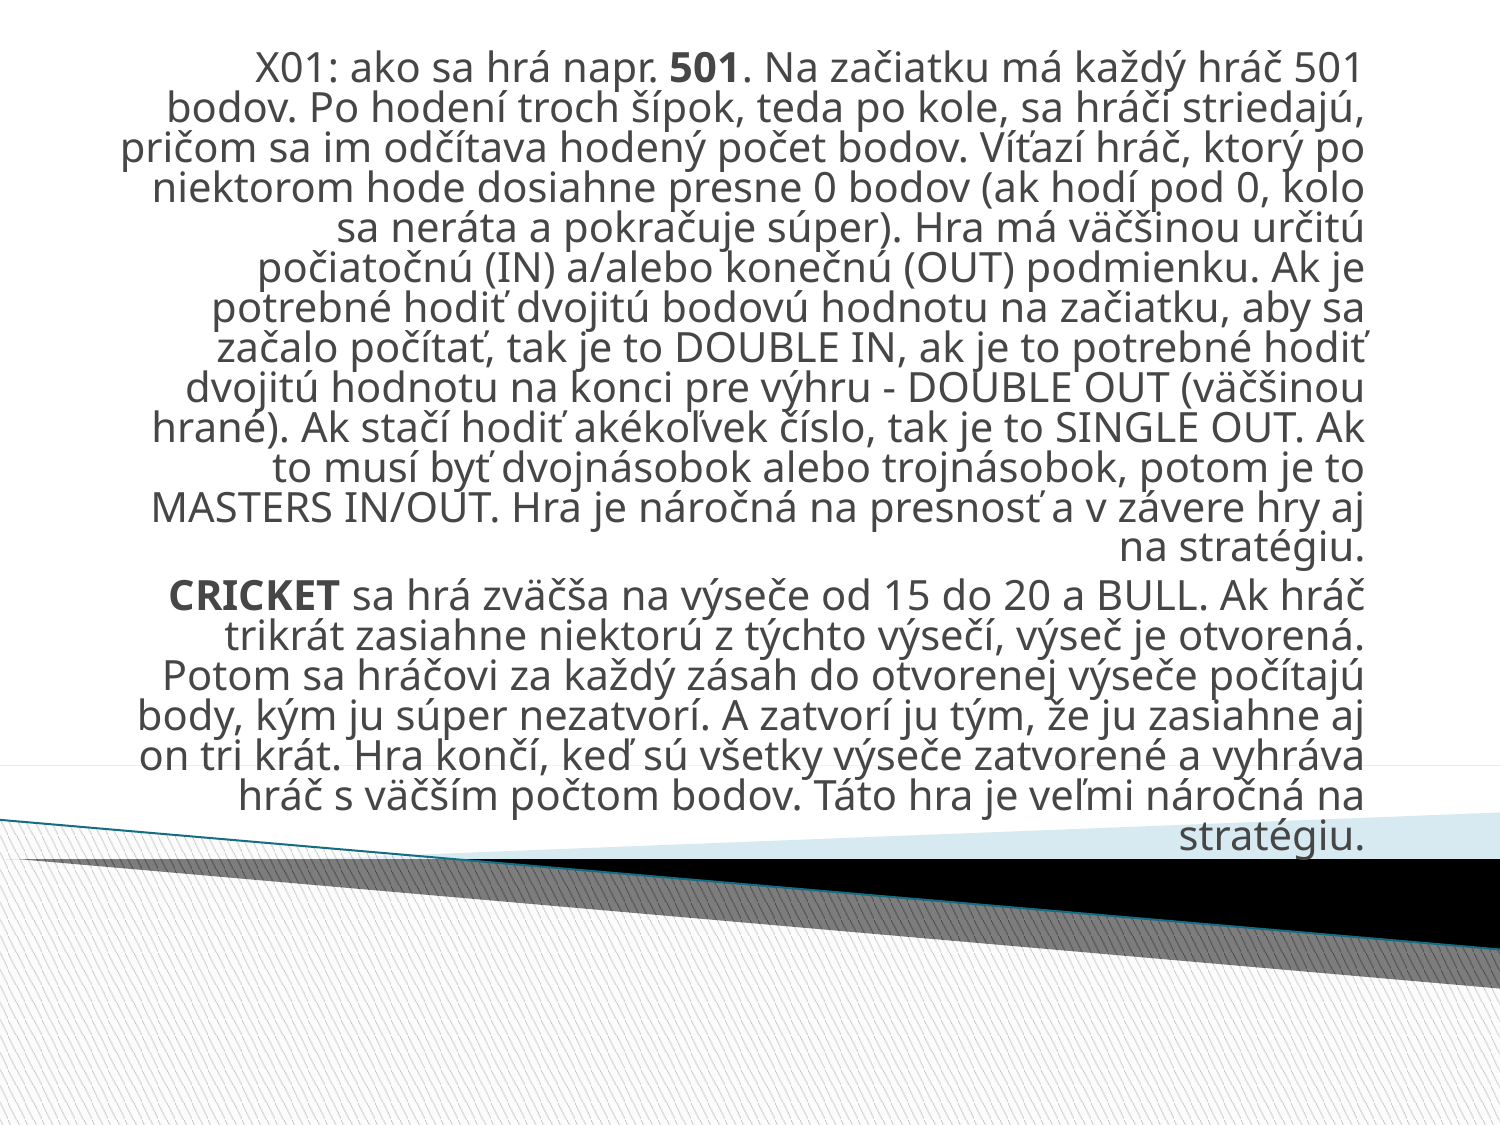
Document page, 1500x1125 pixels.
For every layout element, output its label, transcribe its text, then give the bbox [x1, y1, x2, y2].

subtitle X01: ako sa hrá napr. 501. Na začiatku má každý hráč 501 bodov. Po hodení troch šípok, teda po kole, sa hráči striedajú, pričom sa im odčítava hodený počet bodov. Víťazí hráč, ktorý po niektorom hode dosiahne presne 0 bodov (ak hodí pod 0, kolo sa neráta a pokračuje súper). Hra má väčšinou určitú počiatočnú (IN) a/alebo konečnú (OUT) podmienku. Ak je potrebné hodiť dvojitú bodovú hodnotu na začiatku, aby sa začalo počítať, tak je to DOUBLE IN, ak je to potrebné hodiť dvojitú hodnotu na konci pre výhru - DOUBLE OUT (väčšinou hrané). Ak stačí hodiť akékoľvek číslo, tak je to SINGLE OUT. Ak to musí byť dvojnásobok alebo trojnásobok, potom je to MASTERS IN/OUT. Hra je náročná na presnosť a v závere hry aj na stratégiu. CRICKET sa hrá zväčša na výseče od 15 do 20 a BULL. Ak hráč trikrát zasiahne niektorú z týchto výsečí, výseč je otvorená. Potom sa hráčovi za každý zásah do otvorenej výseče počítajú body, kým ju súper nezatvorí. A zatvorí ju tým, že ju zasiahne aj on tri krát. Hra končí, keď sú všetky výseče zatvorené a vyhráva hráč s väčším počtom bodov. Táto hra je veľmi náročná na stratégiu. [112, 42, 1388, 1000]
